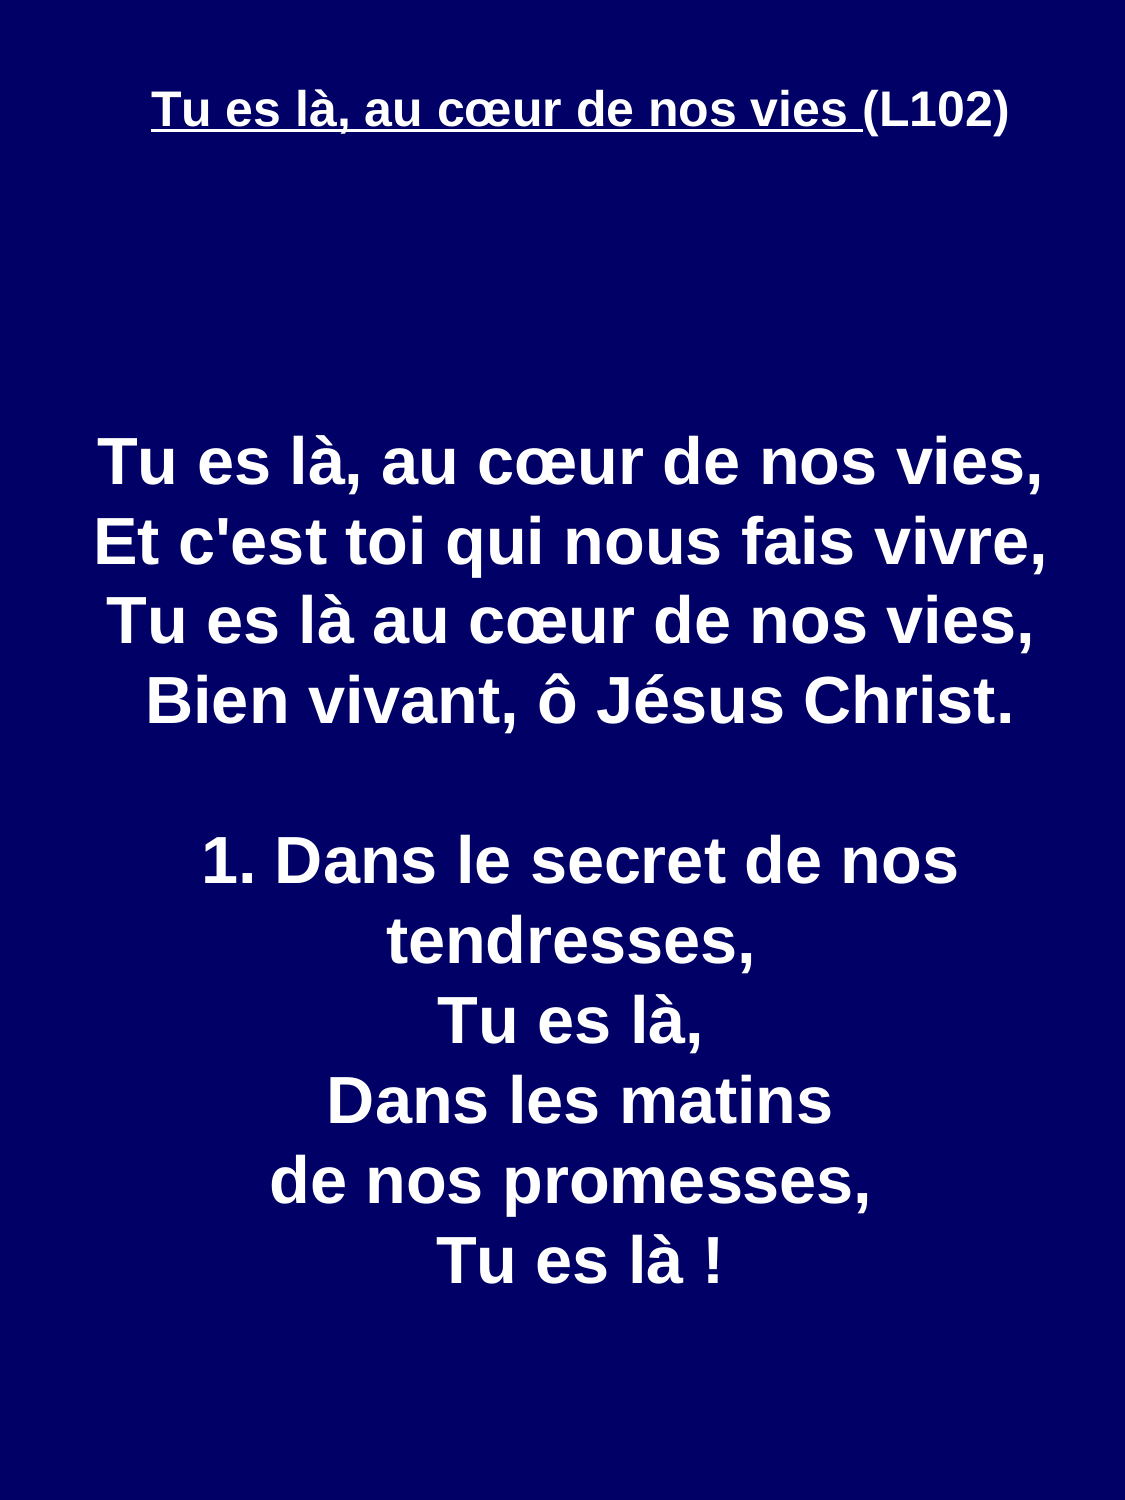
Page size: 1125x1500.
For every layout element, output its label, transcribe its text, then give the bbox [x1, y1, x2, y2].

text_box Tu es là, au cœur de nos vies (L102) Tu es là, au cœur de nos vies, Et c'est toi qui nous fais vivre, Tu es là au cœur de nos vies, Bien vivant, ô Jésus Christ. 1. Dans le secret de nos tendresses, Tu es là, Dans les matins de nos promesses, Tu es là ! [74, 68, 1087, 1323]
